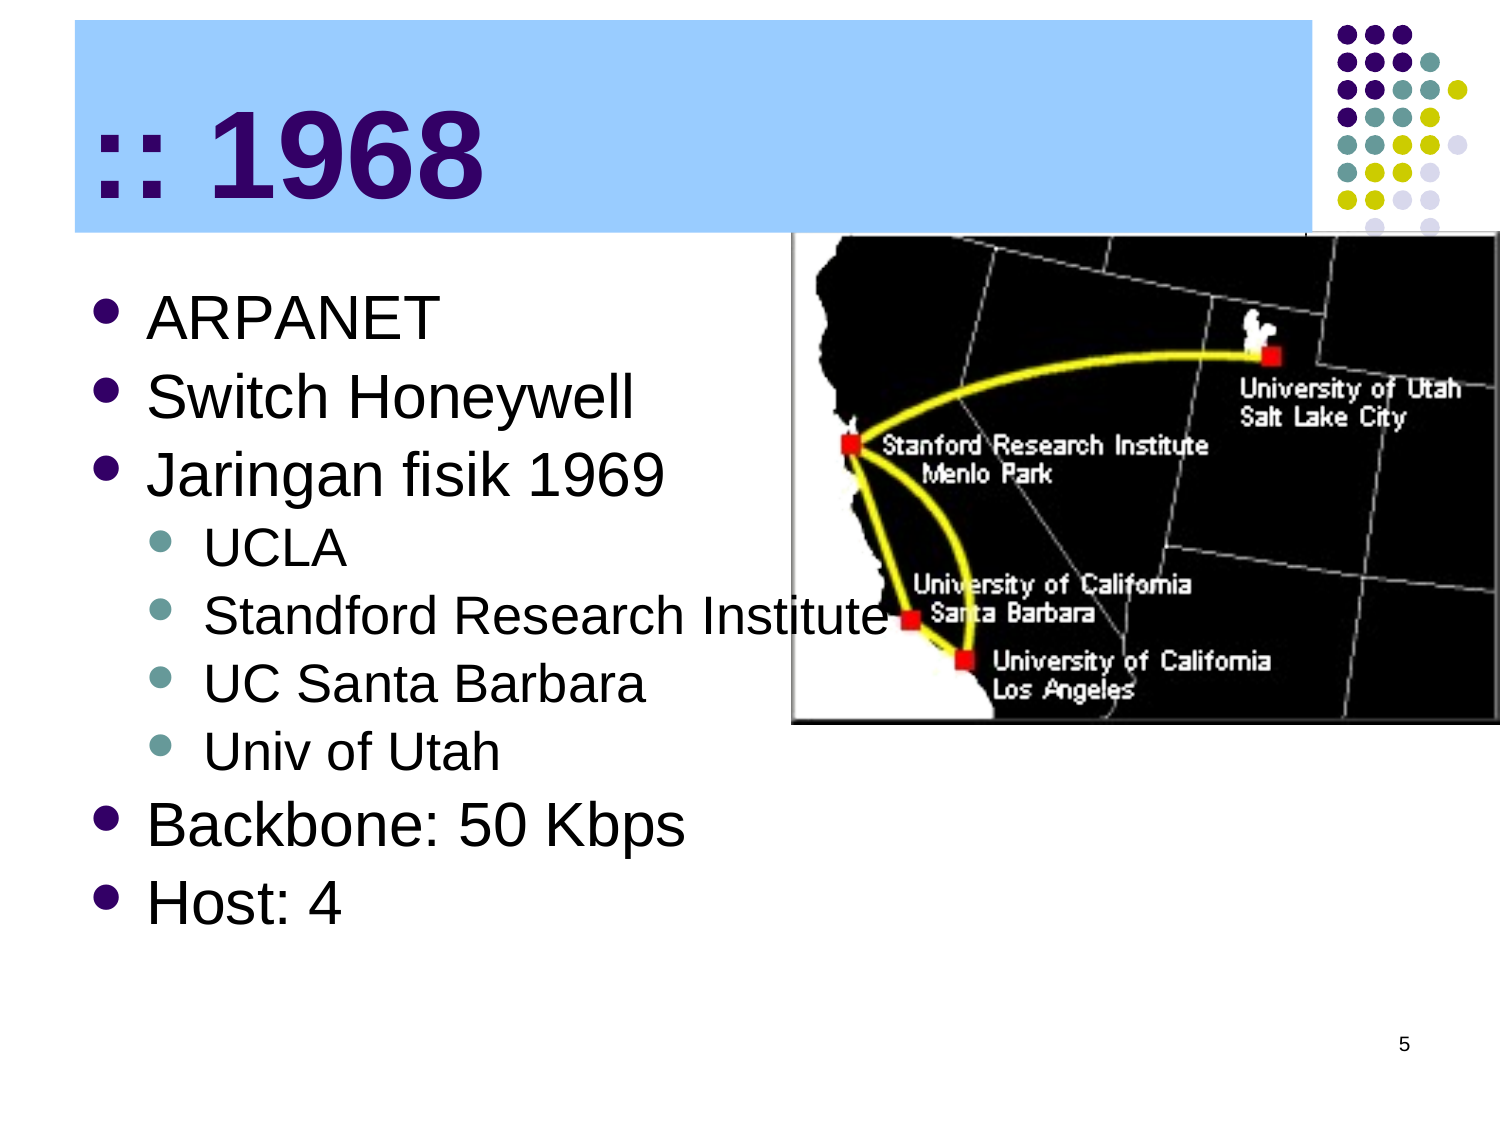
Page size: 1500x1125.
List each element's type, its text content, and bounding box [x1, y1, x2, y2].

picture [791, 231, 1500, 726]
list ARPANET Switch Honeywell Jaringan fisik 1969 UCLA Standford Research Institute UC Santa Barbara Univ of Utah Backbone: 50 Kbps Host: 4 [75, 282, 1426, 1006]
title :: 1968 [74, 20, 1313, 233]
